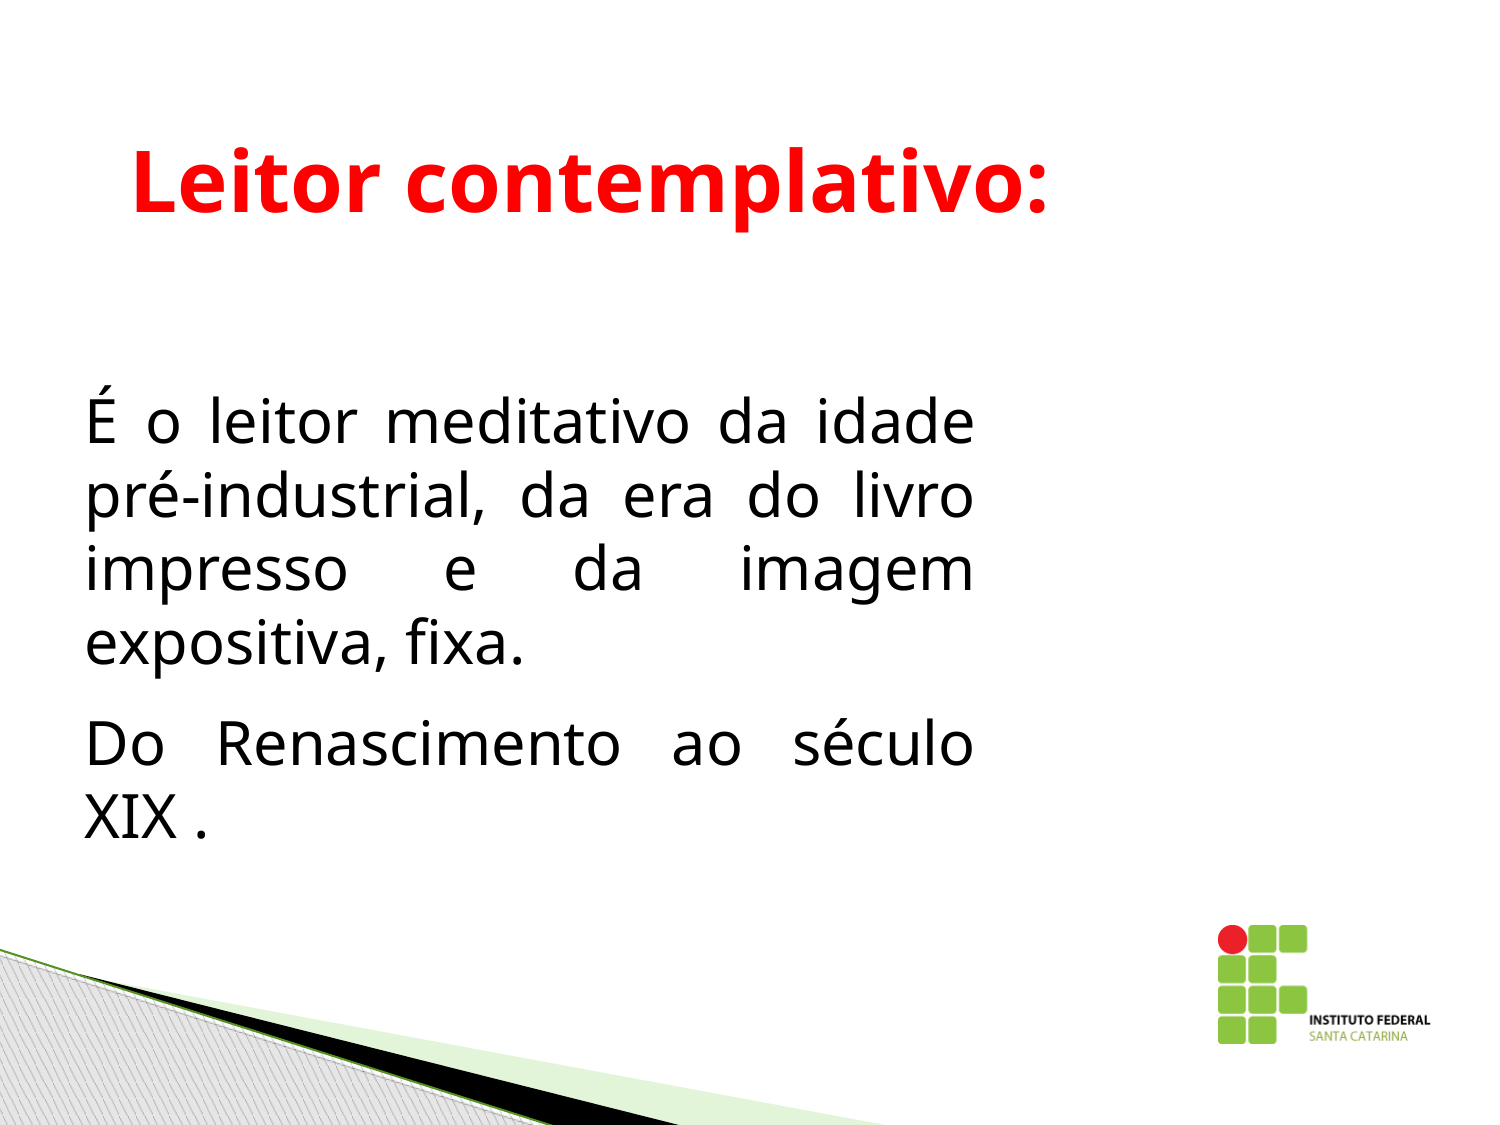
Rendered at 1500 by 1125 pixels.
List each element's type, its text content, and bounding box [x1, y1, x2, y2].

picture [1218, 925, 1431, 1044]
title Leitor contemplativo: [114, 84, 1465, 272]
list É o leitor meditativo da idade pré-industrial, da era do livro impresso e da imagem expositiva, fixa. Do Renascimento ao século XIX . [70, 375, 992, 859]
